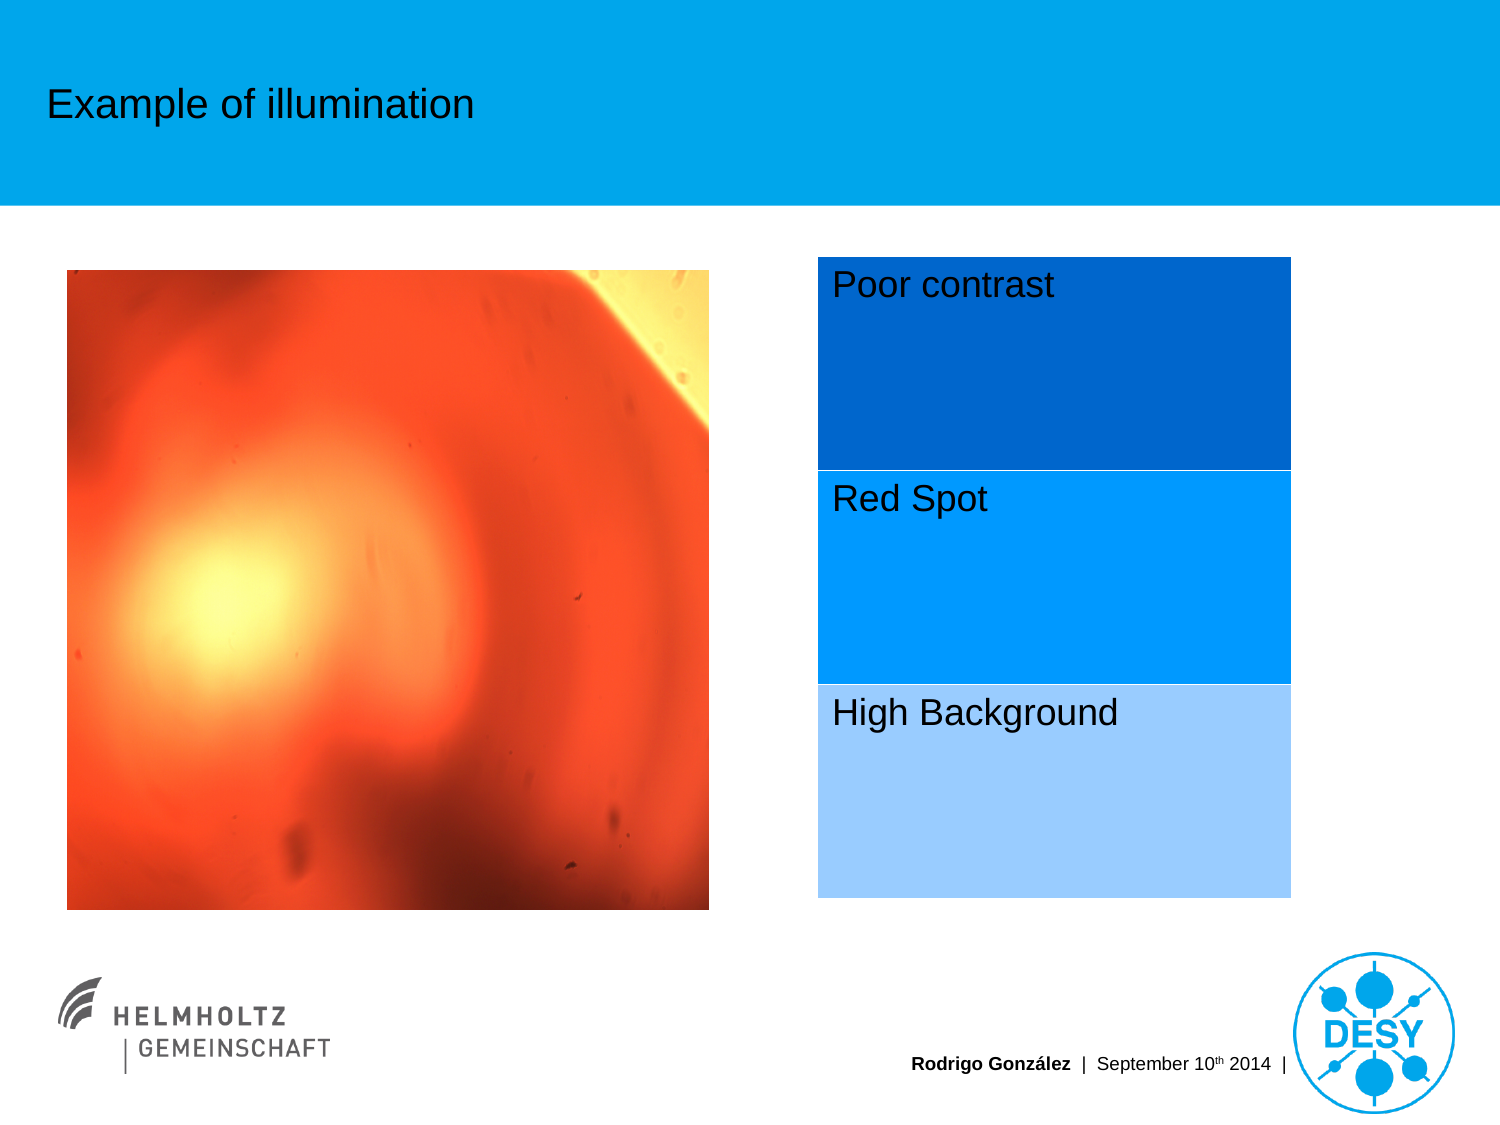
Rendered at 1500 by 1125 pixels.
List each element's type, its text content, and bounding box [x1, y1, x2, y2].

picture [1297, 956, 1452, 1111]
title Example of illumination [46, 0, 1444, 208]
picture [1290, 948, 1466, 1114]
picture [58, 977, 330, 1074]
table_header Poor contrast [818, 257, 1291, 470]
table_cell High Background [818, 685, 1291, 898]
picture [67, 270, 709, 910]
table_cell Red Spot [818, 471, 1291, 684]
